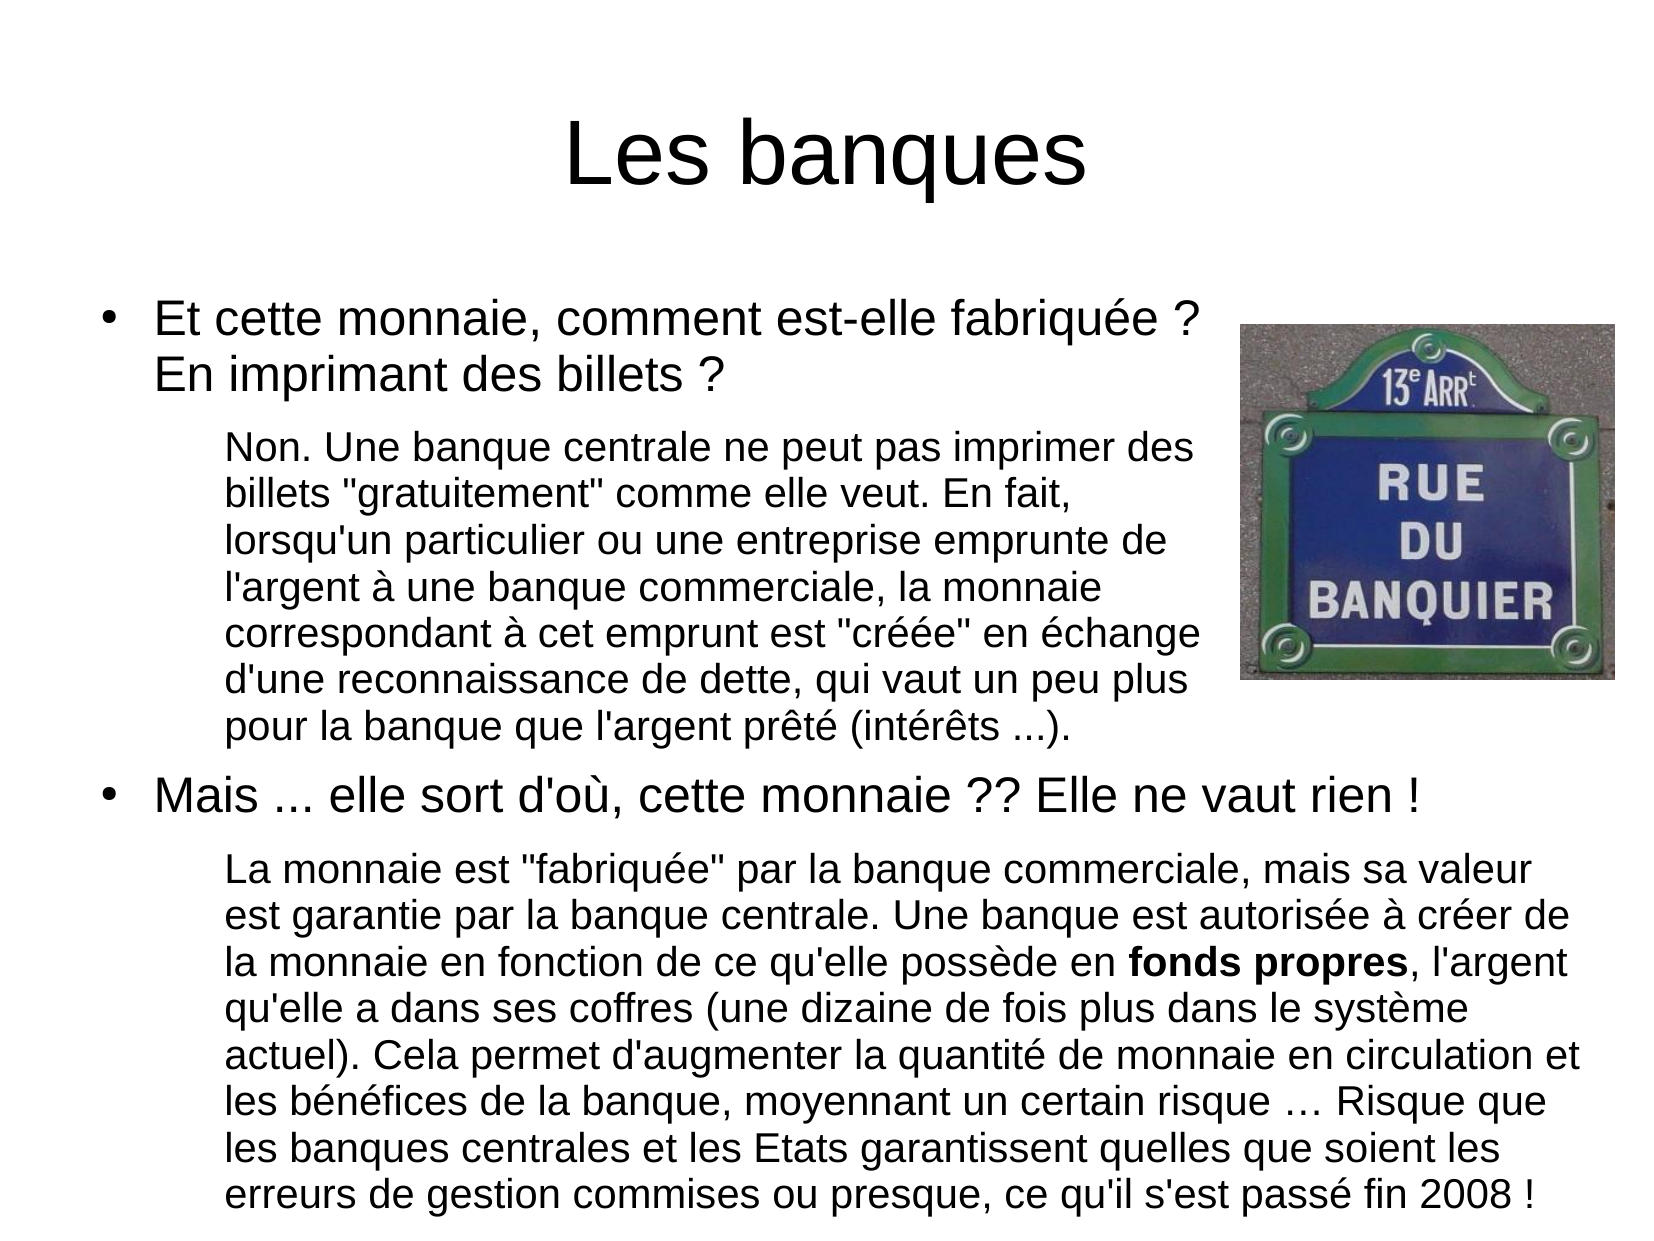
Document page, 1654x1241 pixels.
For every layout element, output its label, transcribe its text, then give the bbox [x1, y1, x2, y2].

list Mais ... elle sort d'où, cette monnaie ?? Elle ne vaut rien ! La monnaie est "fabriquée" par la banque commerciale, mais sa valeur est garantie par la banque centrale. Une banque est autorisée à créer de la monnaie en fonction de ce qu'elle possède en fonds propres, l'argent qu'elle a dans ses coffres (une dizaine de fois plus dans le système actuel). Cela permet d'augmenter la quantité de monnaie en circulation et les bénéfices de la banque, moyennant un certain risque … Risque que les banques centrales et les Etats garantissent quelles que soient les erreurs de gestion commises ou presque, ce qu'il s'est passé fin 2008 ! [82, 767, 1595, 1221]
title Les banques [82, 56, 1571, 250]
picture [1240, 324, 1615, 680]
list Et cette monnaie, comment est-elle fabriquée ? En imprimant des billets ? Non. Une banque centrale ne peut pas imprimer des billets "gratuitement" comme elle veut. En fait, lorsqu'un particulier ou une entreprise emprunte de l'argent à une banque commerciale, la monnaie correspondant à cet emprunt est "créée" en échange d'une reconnaissance de dette, qui vaut un peu plus pour la banque que l'argent prêté (intérêts ...). [82, 290, 1211, 752]
